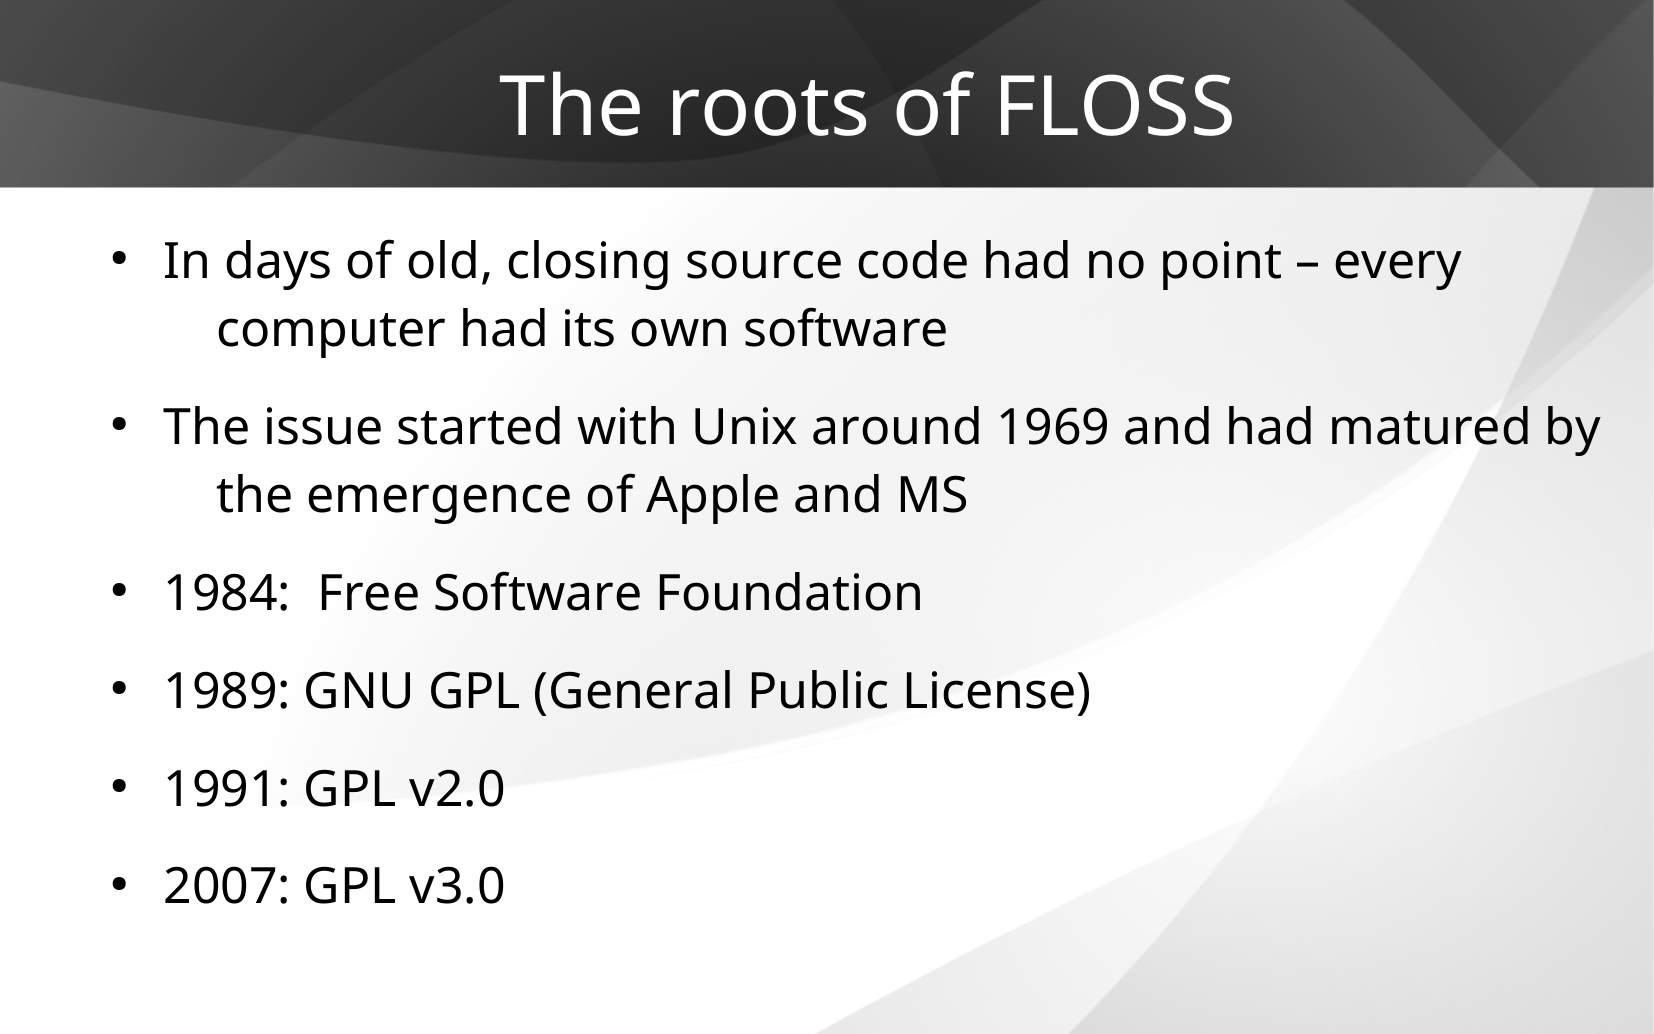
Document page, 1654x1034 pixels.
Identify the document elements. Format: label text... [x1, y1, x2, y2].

title The roots of FLOSS [124, 0, 1613, 208]
picture [0, 0, 1654, 1034]
list In days of old, closing source code had no point – every computer had its own software The issue started with Unix around 1969 and had matured by the emergence of Apple and MS 1984: Free Software Foundation 1989: GNU GPL (General Public License) 1991: GPL v2.0 2007: GPL v3.0 [75, 225, 1613, 1013]
